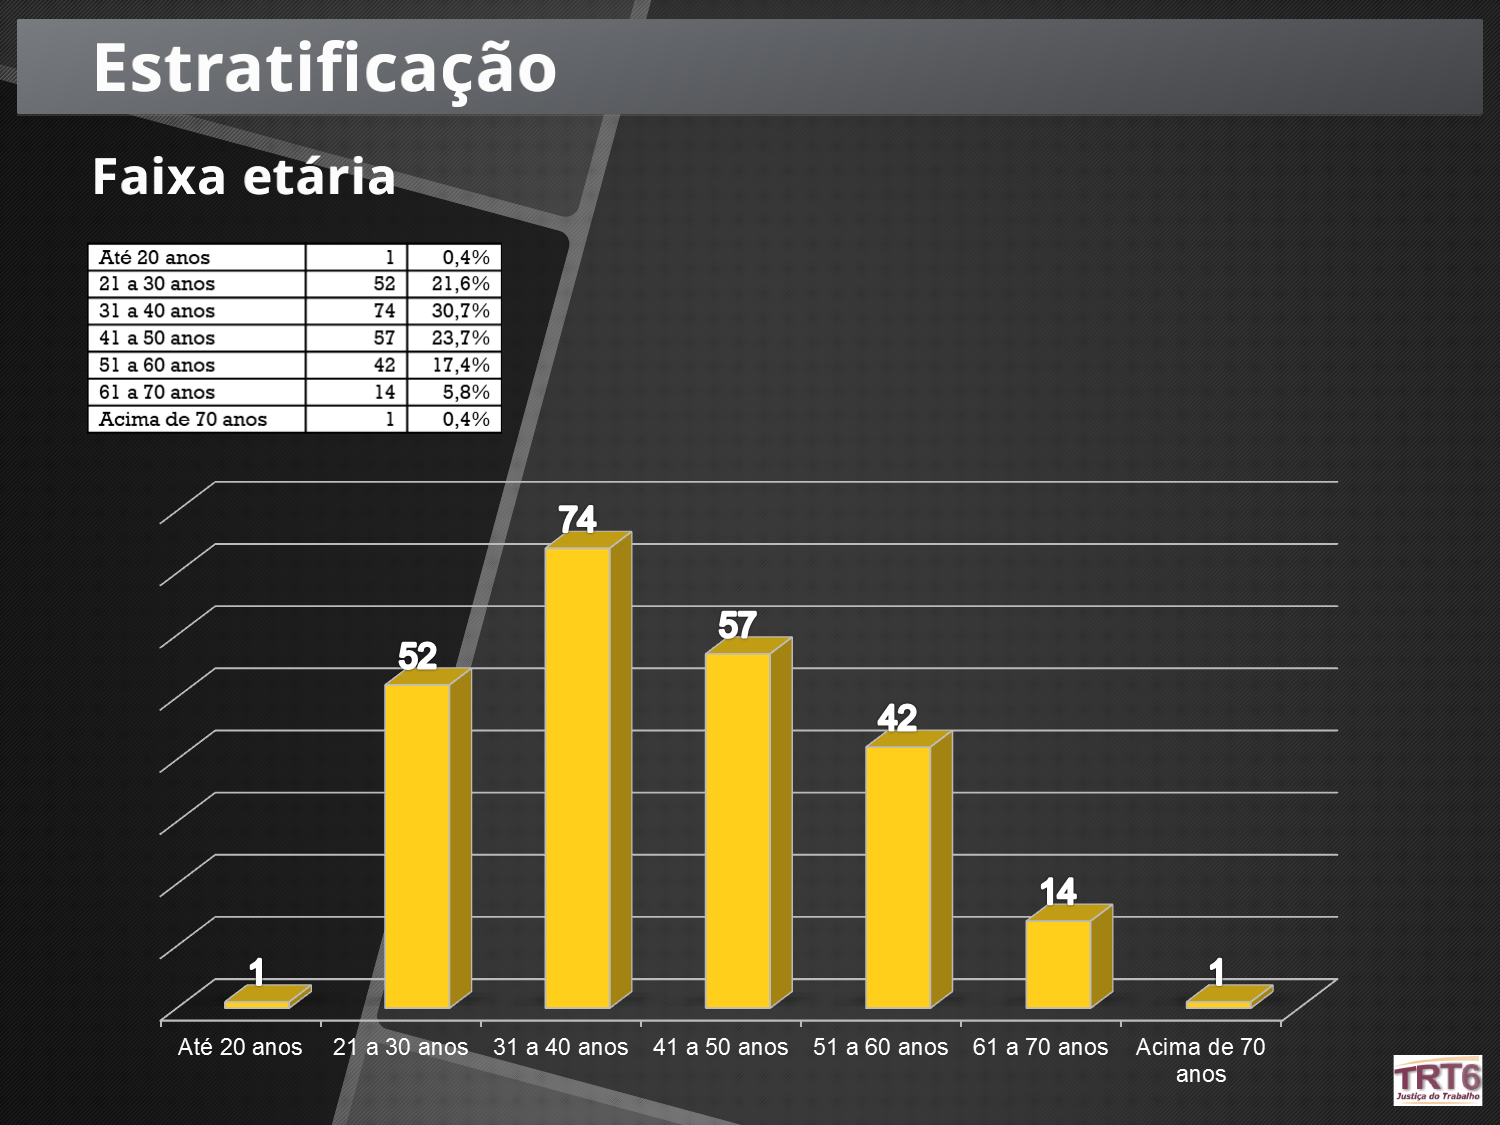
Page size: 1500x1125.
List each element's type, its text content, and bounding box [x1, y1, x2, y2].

chart [100, 444, 1400, 1113]
picture [87, 237, 502, 443]
text_box [18, 19, 1482, 114]
text_box Faixa etária [77, 137, 1270, 212]
text_box Estratificação [77, 18, 1270, 113]
picture [1393, 1055, 1483, 1106]
